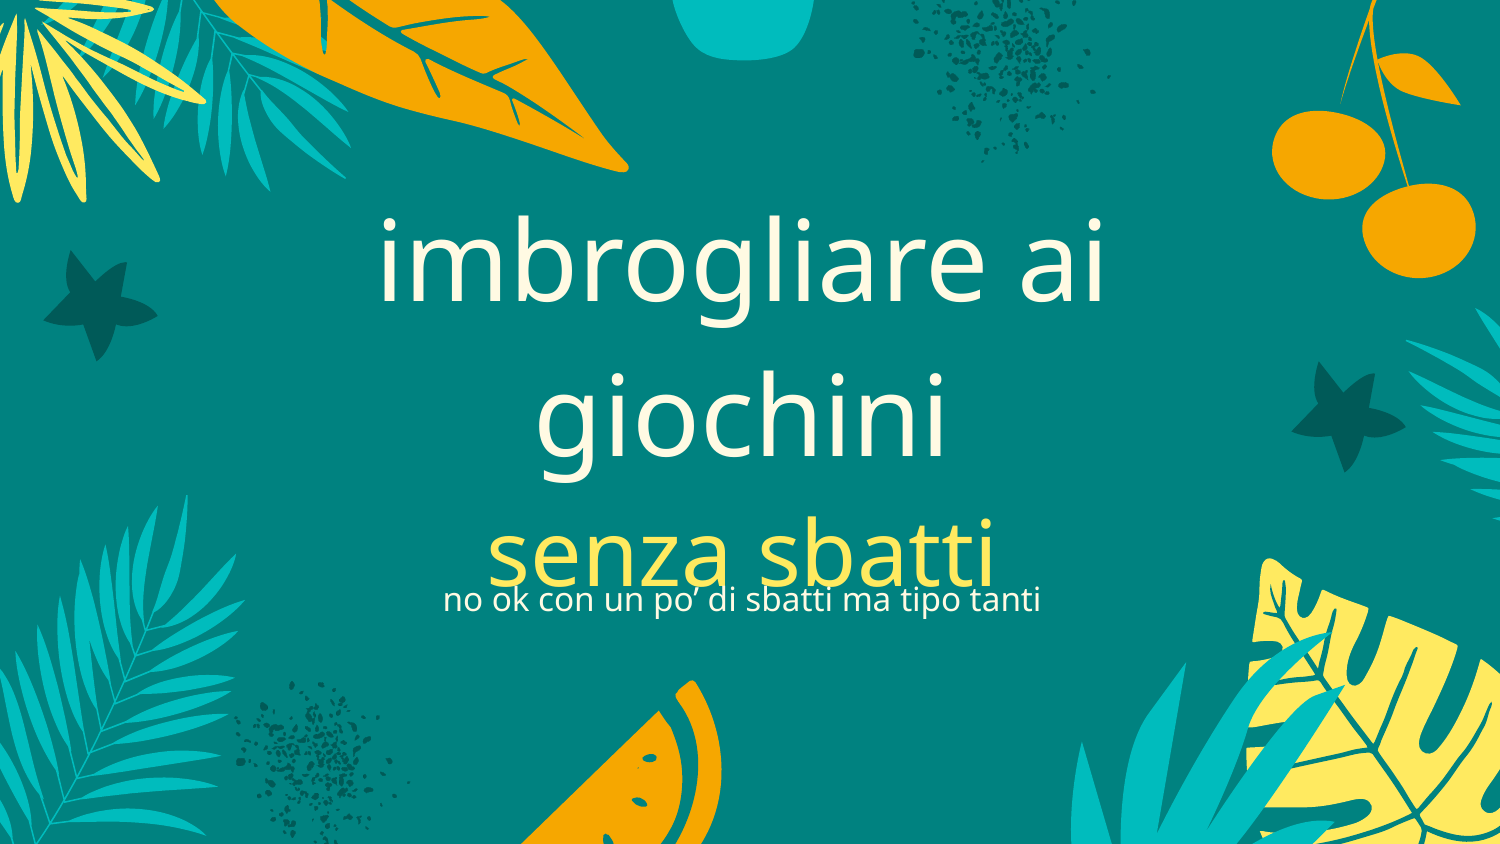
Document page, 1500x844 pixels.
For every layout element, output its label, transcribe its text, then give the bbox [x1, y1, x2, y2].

picture [884, 0, 1131, 183]
subtitle no ok con un po’ di sbatti ma tipo tanti [257, 559, 1228, 638]
picture [210, 659, 428, 844]
text_box [1291, 361, 1406, 473]
text_box [43, 250, 158, 362]
title imbrogliare ai giochini senza sbatti [210, 197, 1275, 577]
